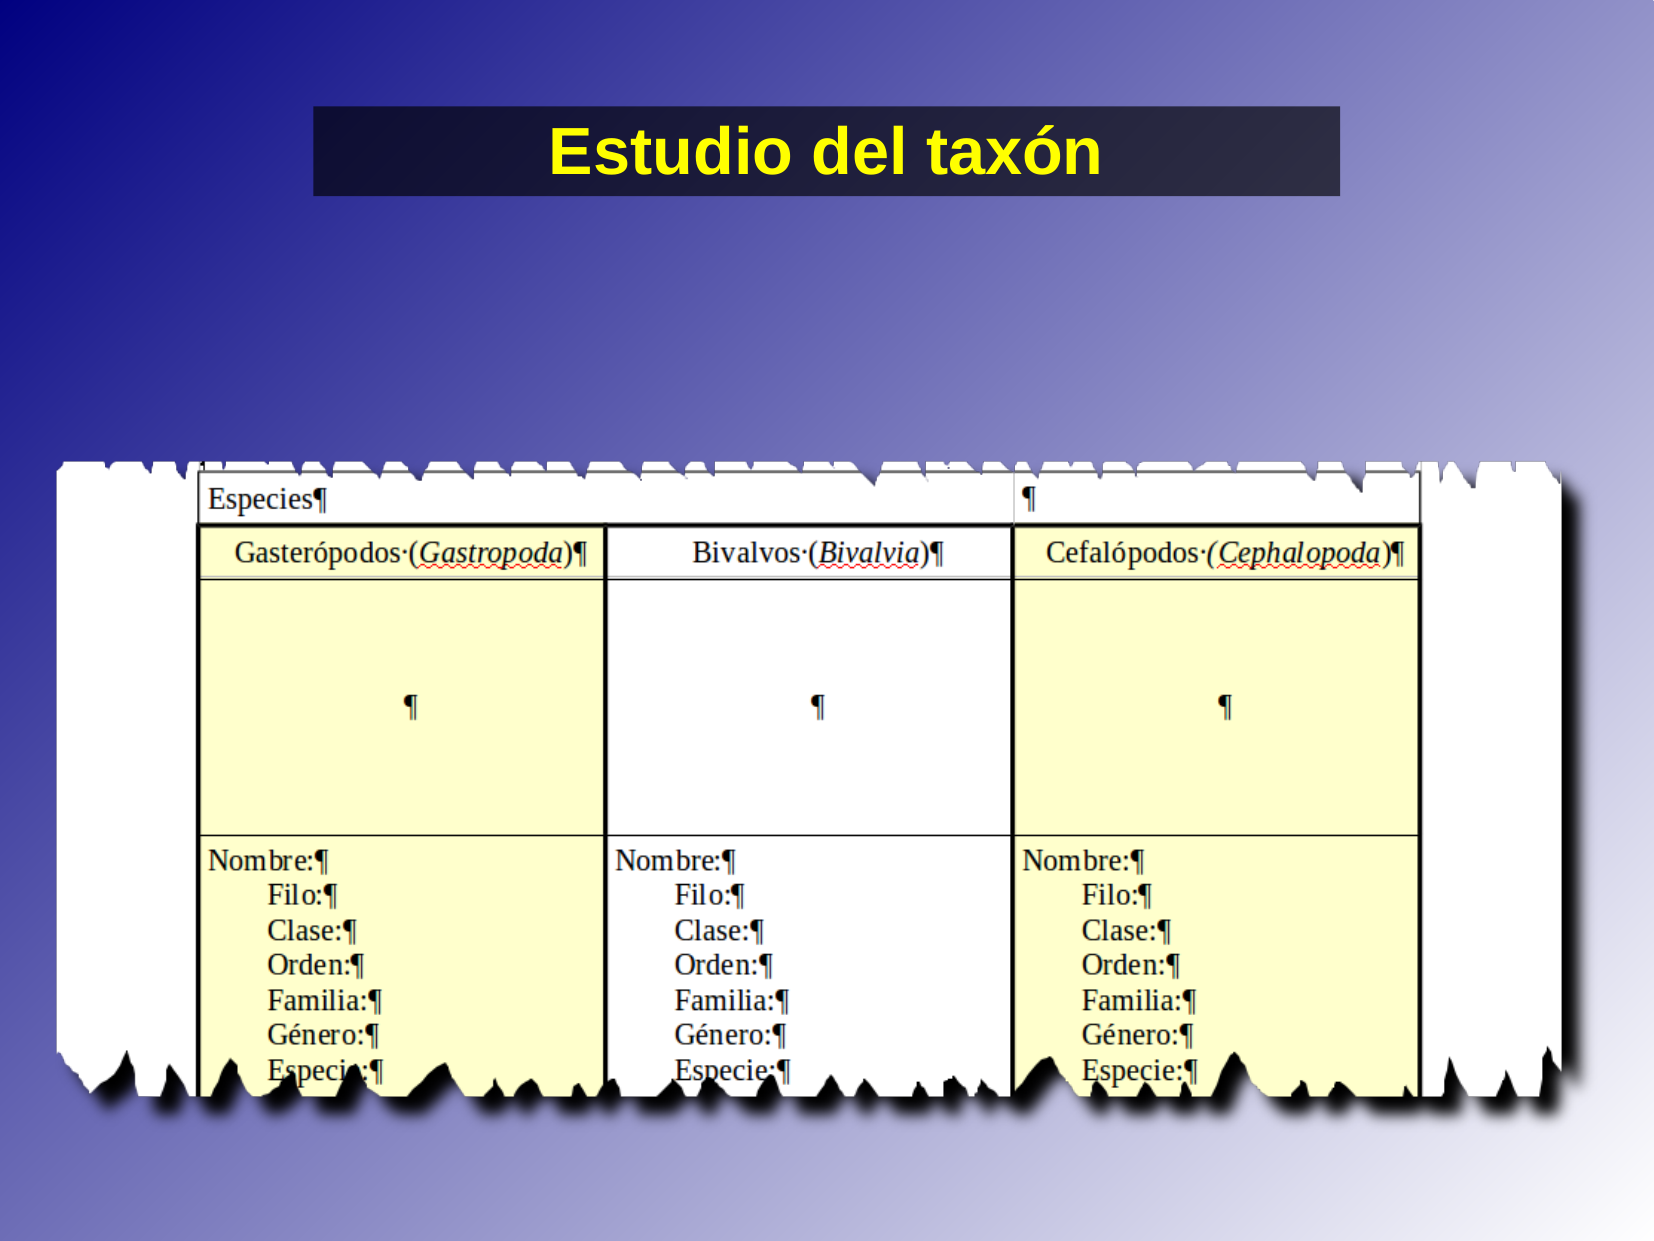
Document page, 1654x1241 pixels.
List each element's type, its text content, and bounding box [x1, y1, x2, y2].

text_box Estudio del taxón [313, 106, 1341, 197]
picture [52, 457, 1602, 1137]
